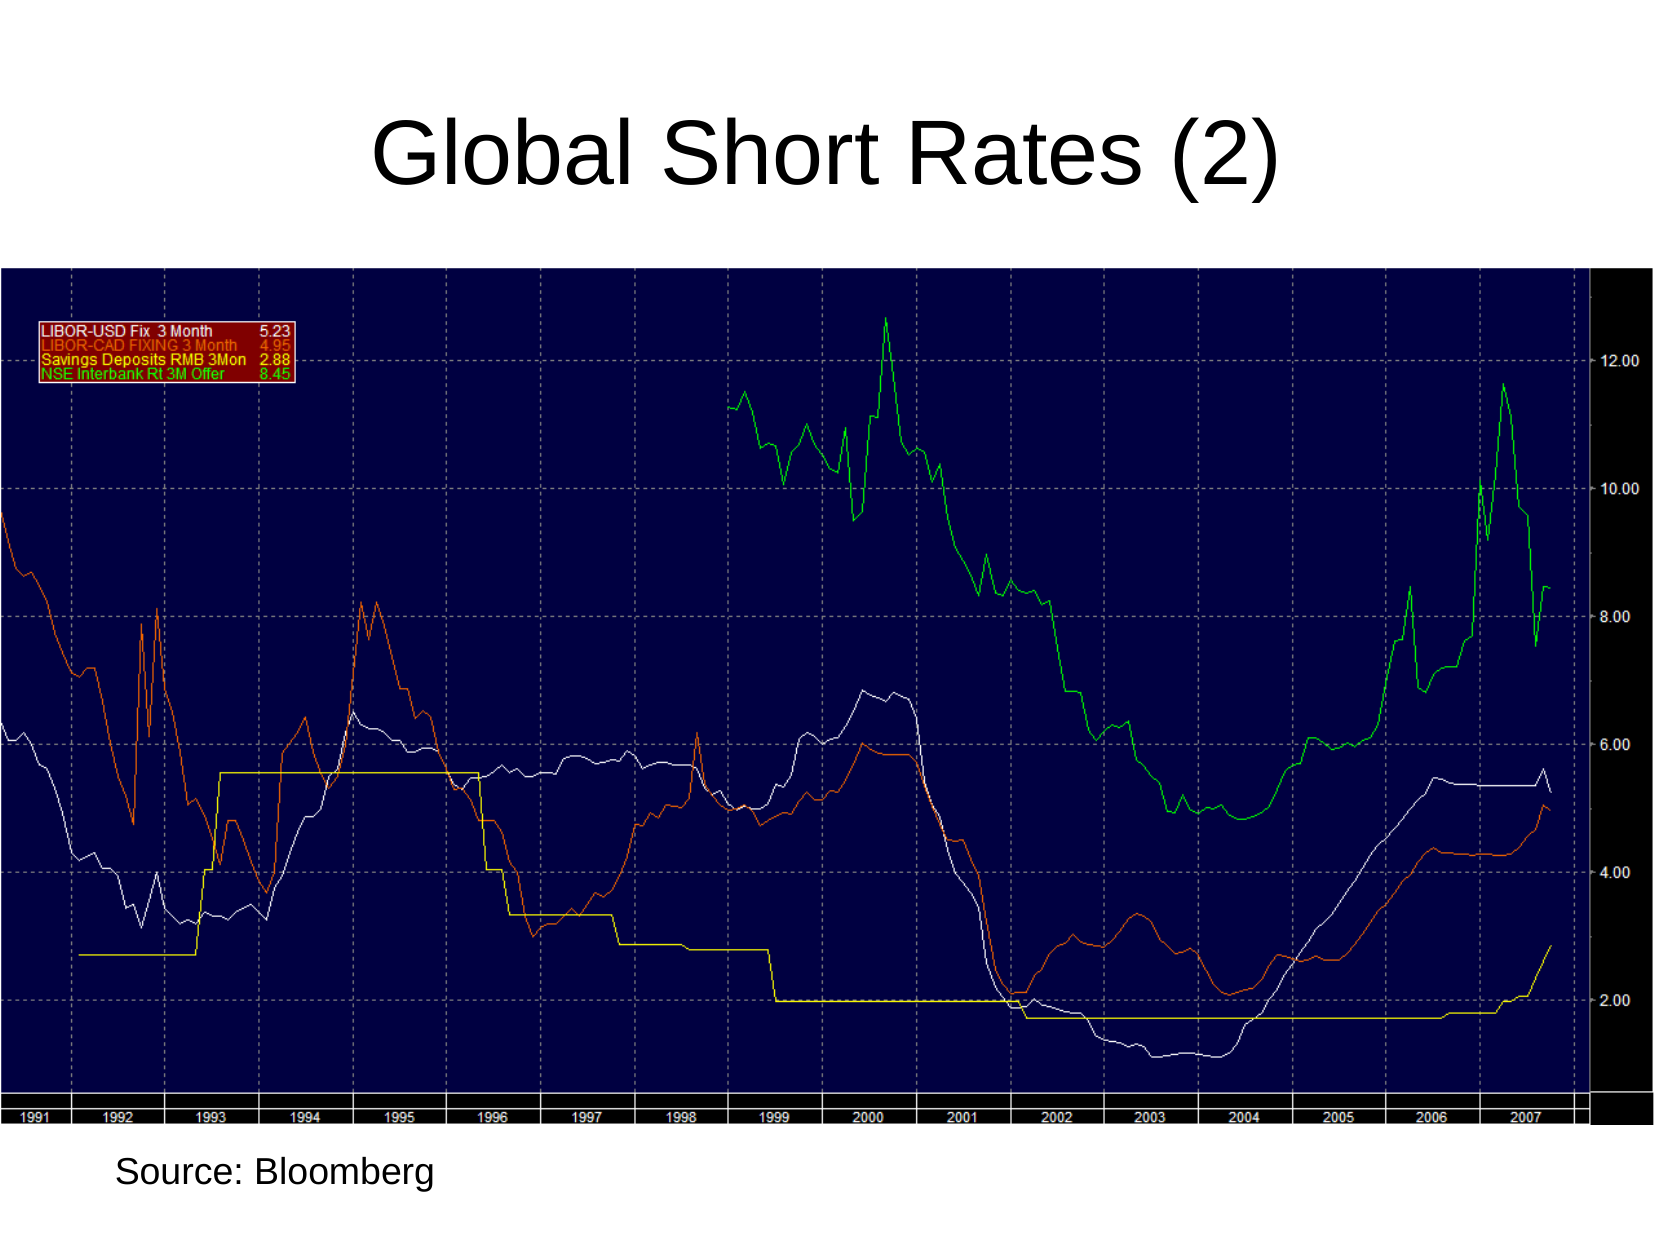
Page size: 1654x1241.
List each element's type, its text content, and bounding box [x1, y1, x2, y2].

picture [0, 267, 1654, 1126]
text_box Source: Bloomberg [100, 1143, 451, 1201]
title Global Short Rates (2) [82, 56, 1571, 250]
